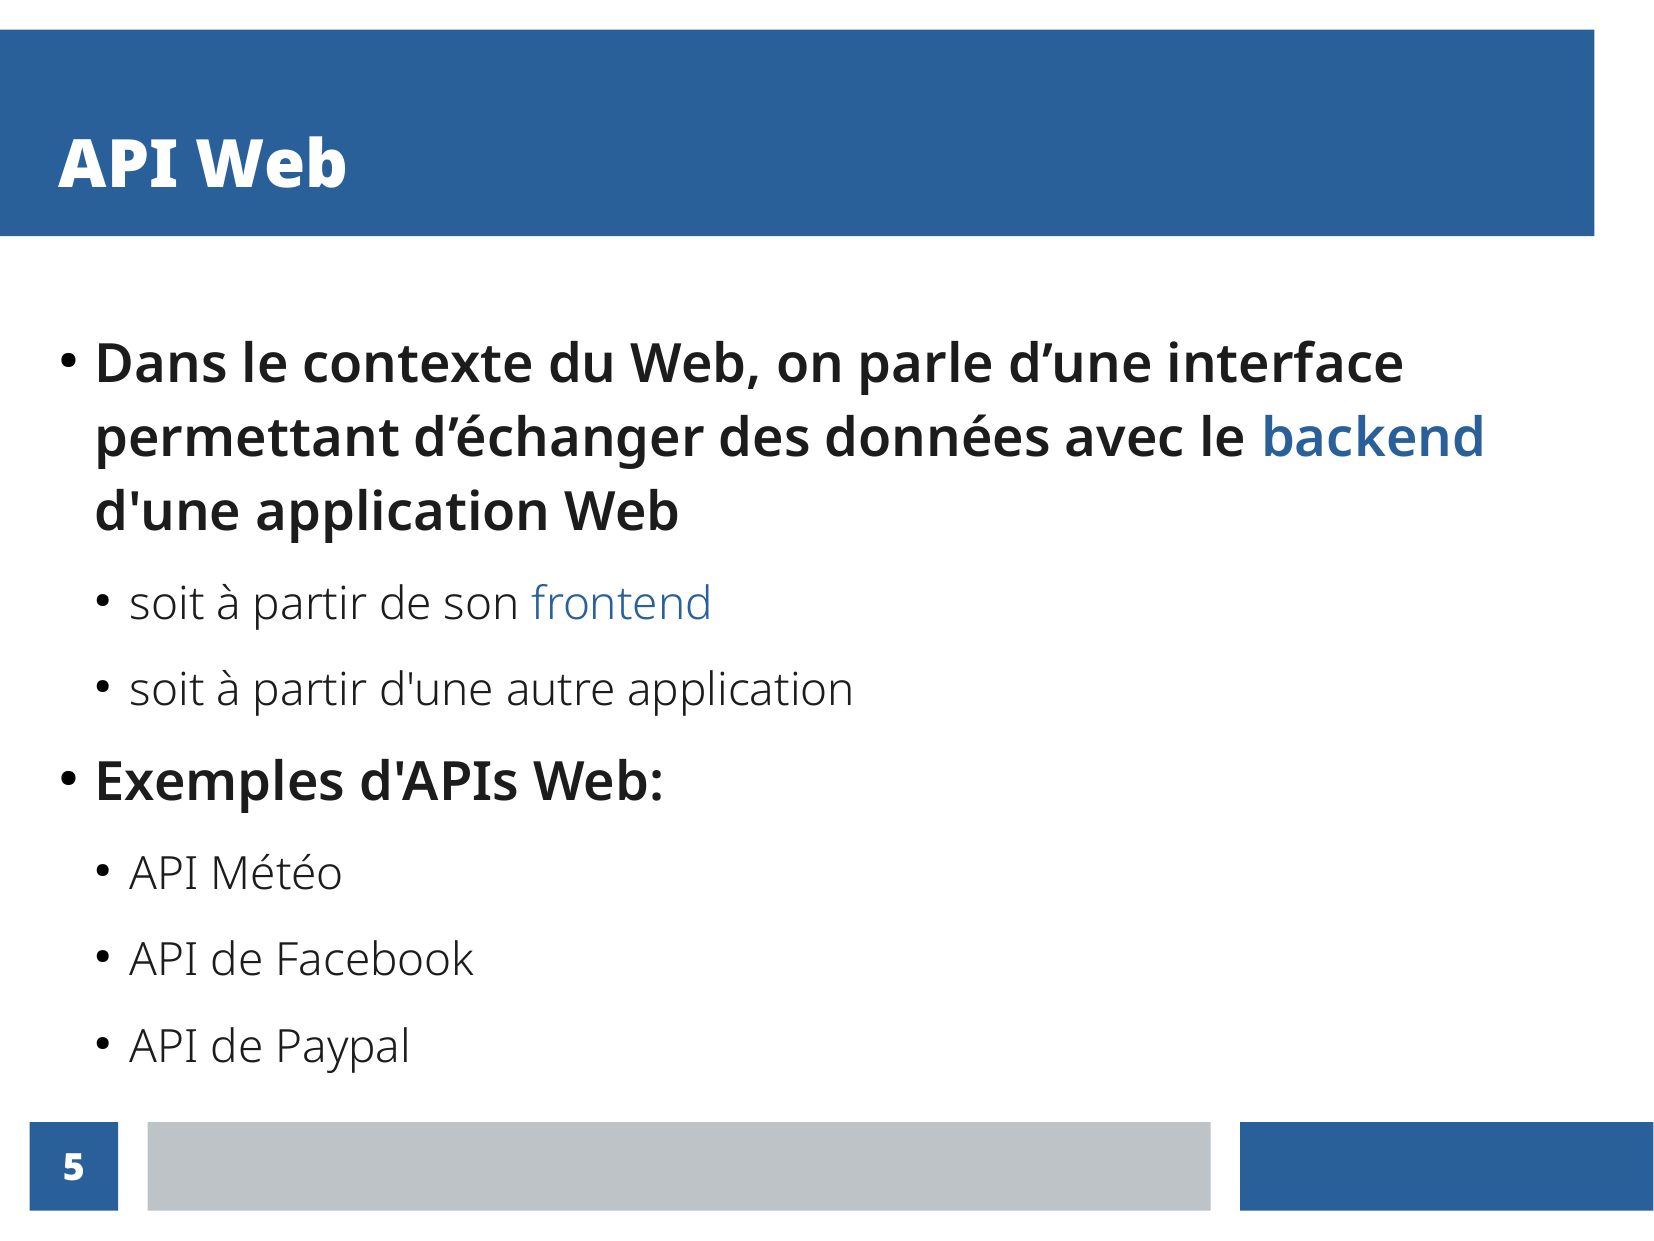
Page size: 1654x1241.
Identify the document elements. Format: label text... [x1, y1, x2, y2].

title API Web [59, 59, 1595, 207]
list Dans le contexte du Web, on parle d’une interface permettant d’échanger des données avec le backend d'une application Web soit à partir de son frontend soit à partir d'une autre application Exemples d'APIs Web: API Météo API de Facebook API de Paypal [59, 324, 1565, 1093]
